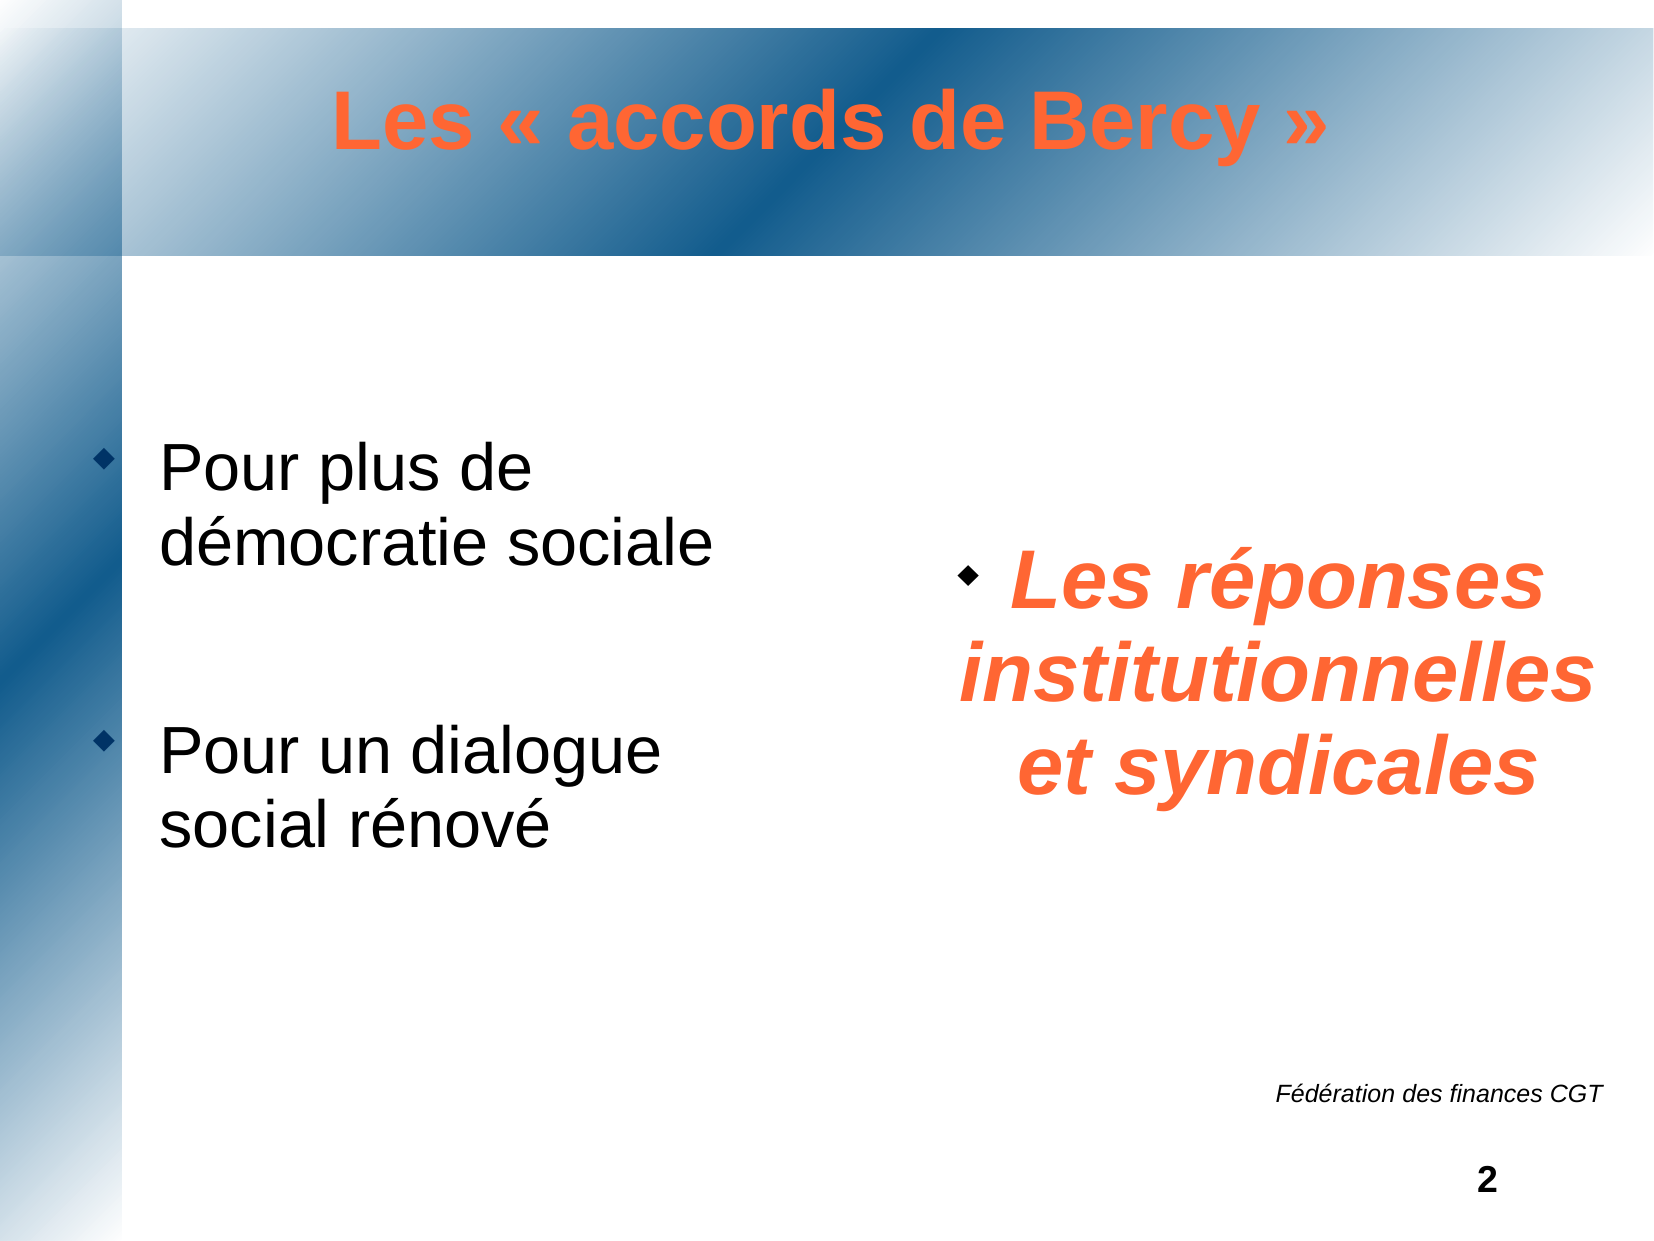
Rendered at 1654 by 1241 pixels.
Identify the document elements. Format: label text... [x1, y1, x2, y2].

list Les réponses institutionnelles et syndicales Fédération des finances CGT [883, 316, 1604, 1241]
list Pour plus de démocratie sociale Pour un dialogue social rénové [88, 317, 809, 1241]
title Les « accords de Bercy » [125, 68, 1538, 169]
text_box <numéro> [1462, 1151, 1654, 1209]
